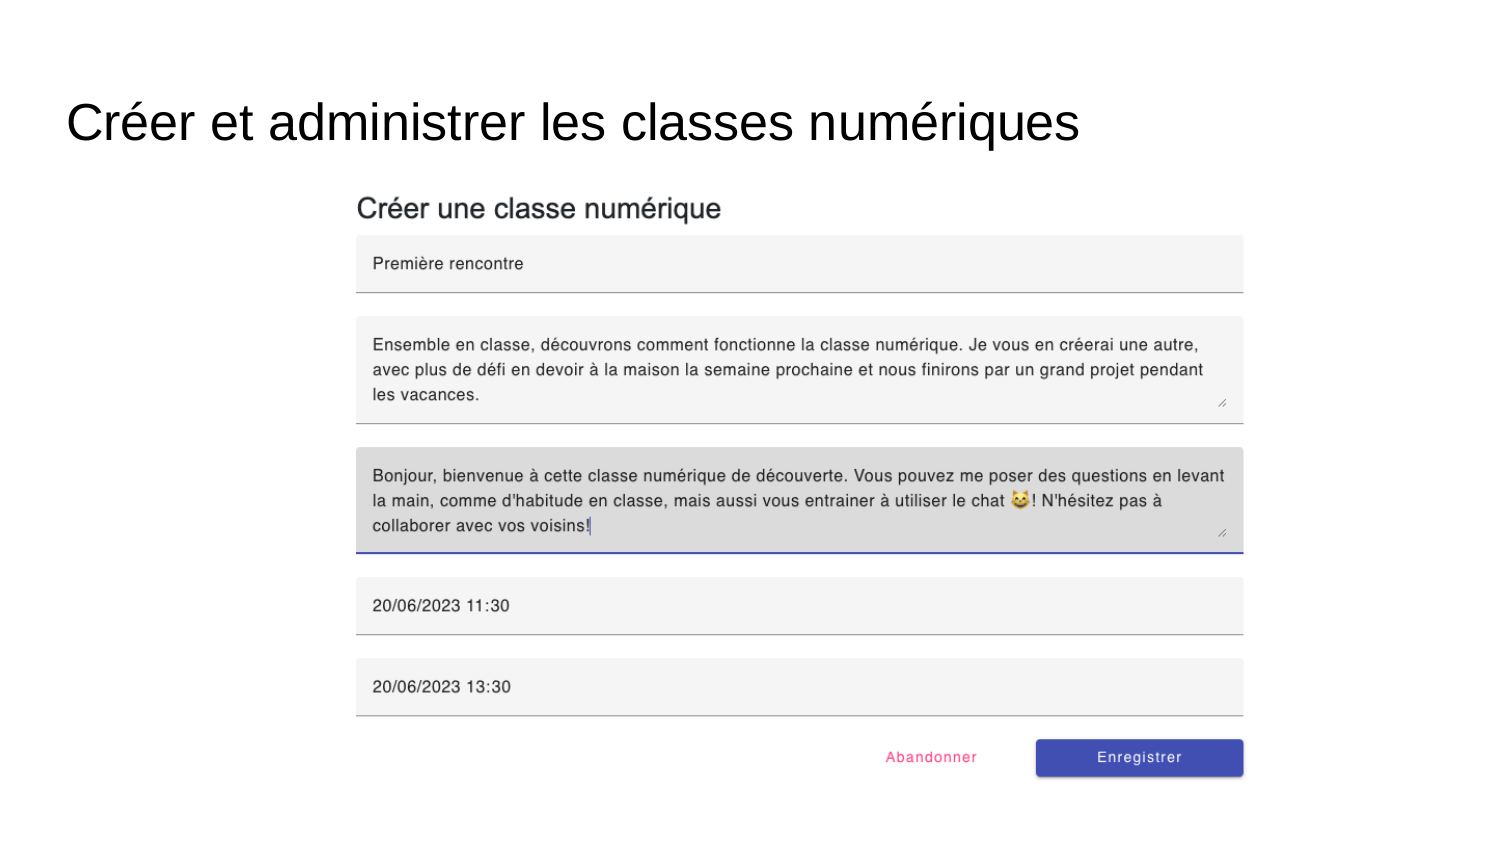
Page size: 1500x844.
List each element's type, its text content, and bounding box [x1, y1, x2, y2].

title Créer et administrer les classes numériques [51, 72, 1449, 167]
picture [350, 184, 1256, 785]
